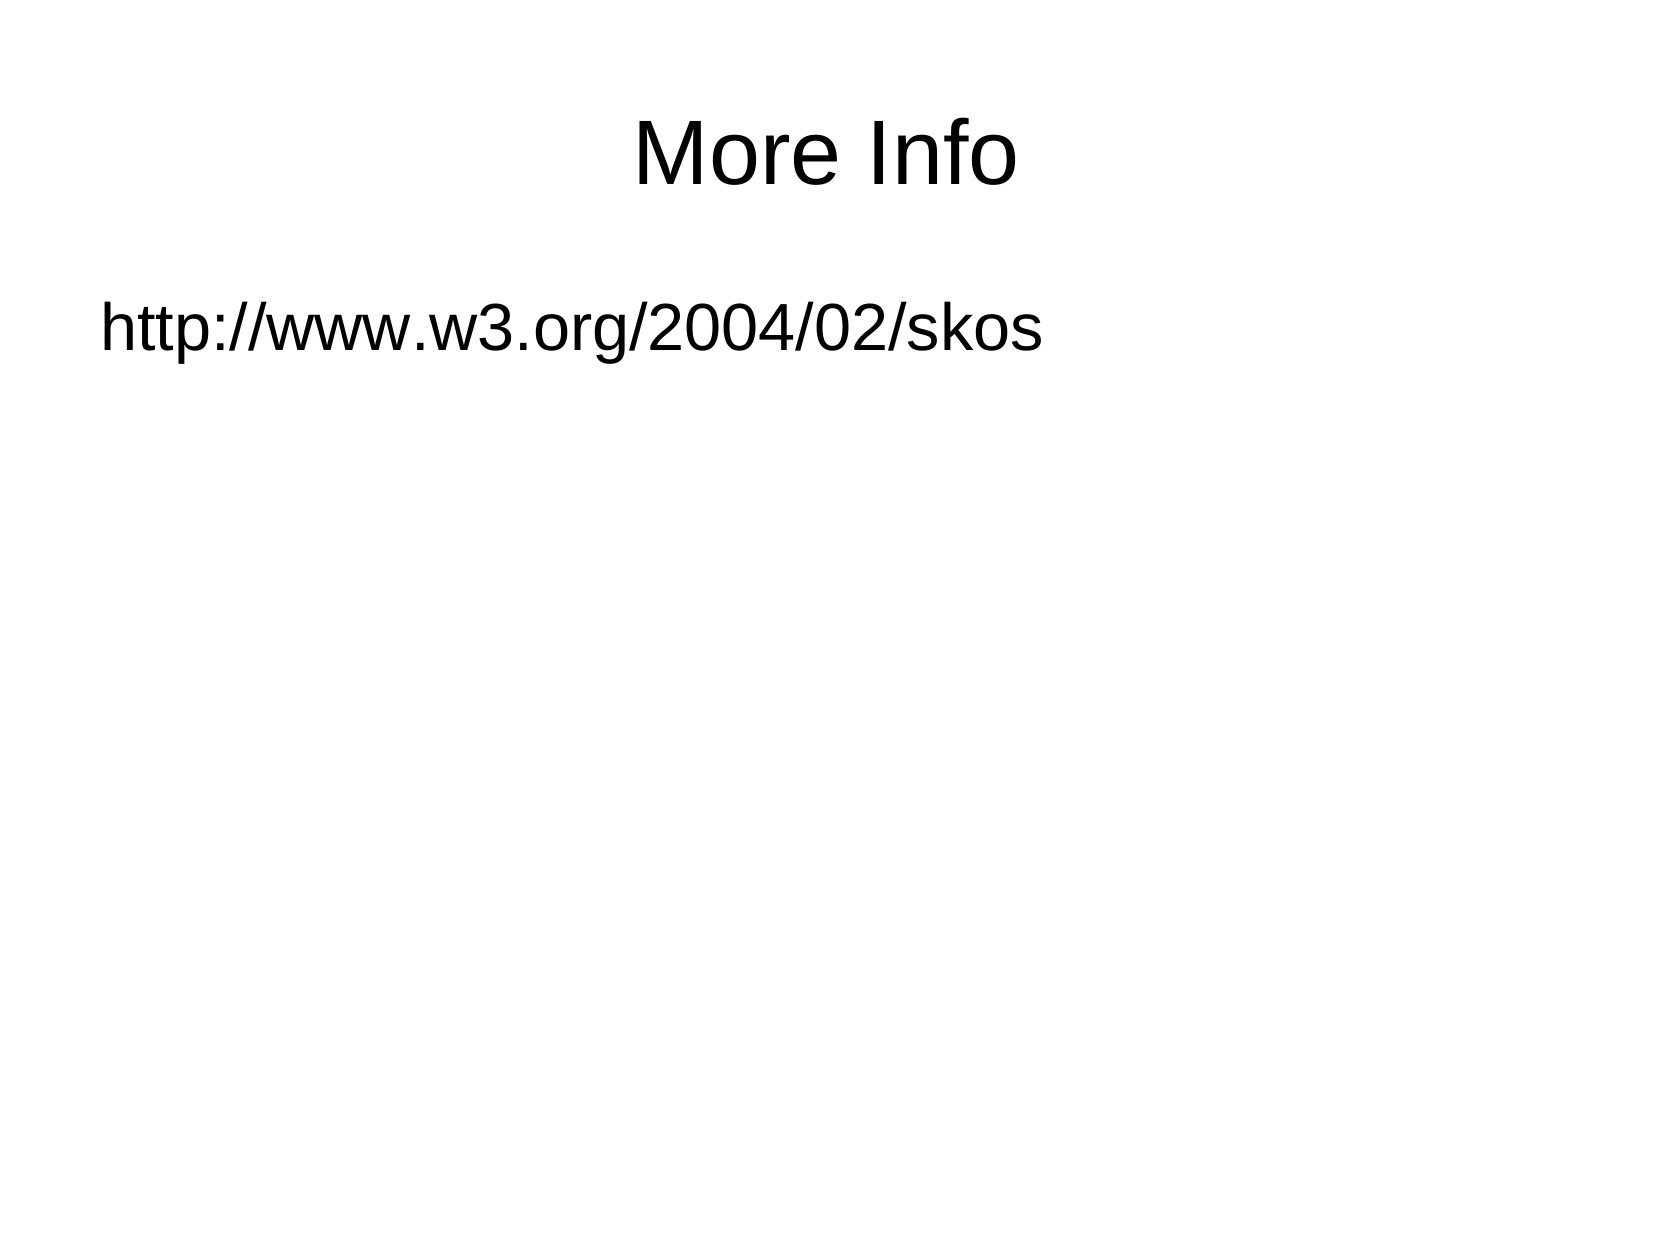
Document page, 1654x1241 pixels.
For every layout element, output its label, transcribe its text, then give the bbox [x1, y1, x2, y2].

title More Info [82, 56, 1571, 250]
list http://www.w3.org/2004/02/skos [82, 290, 1571, 1094]
